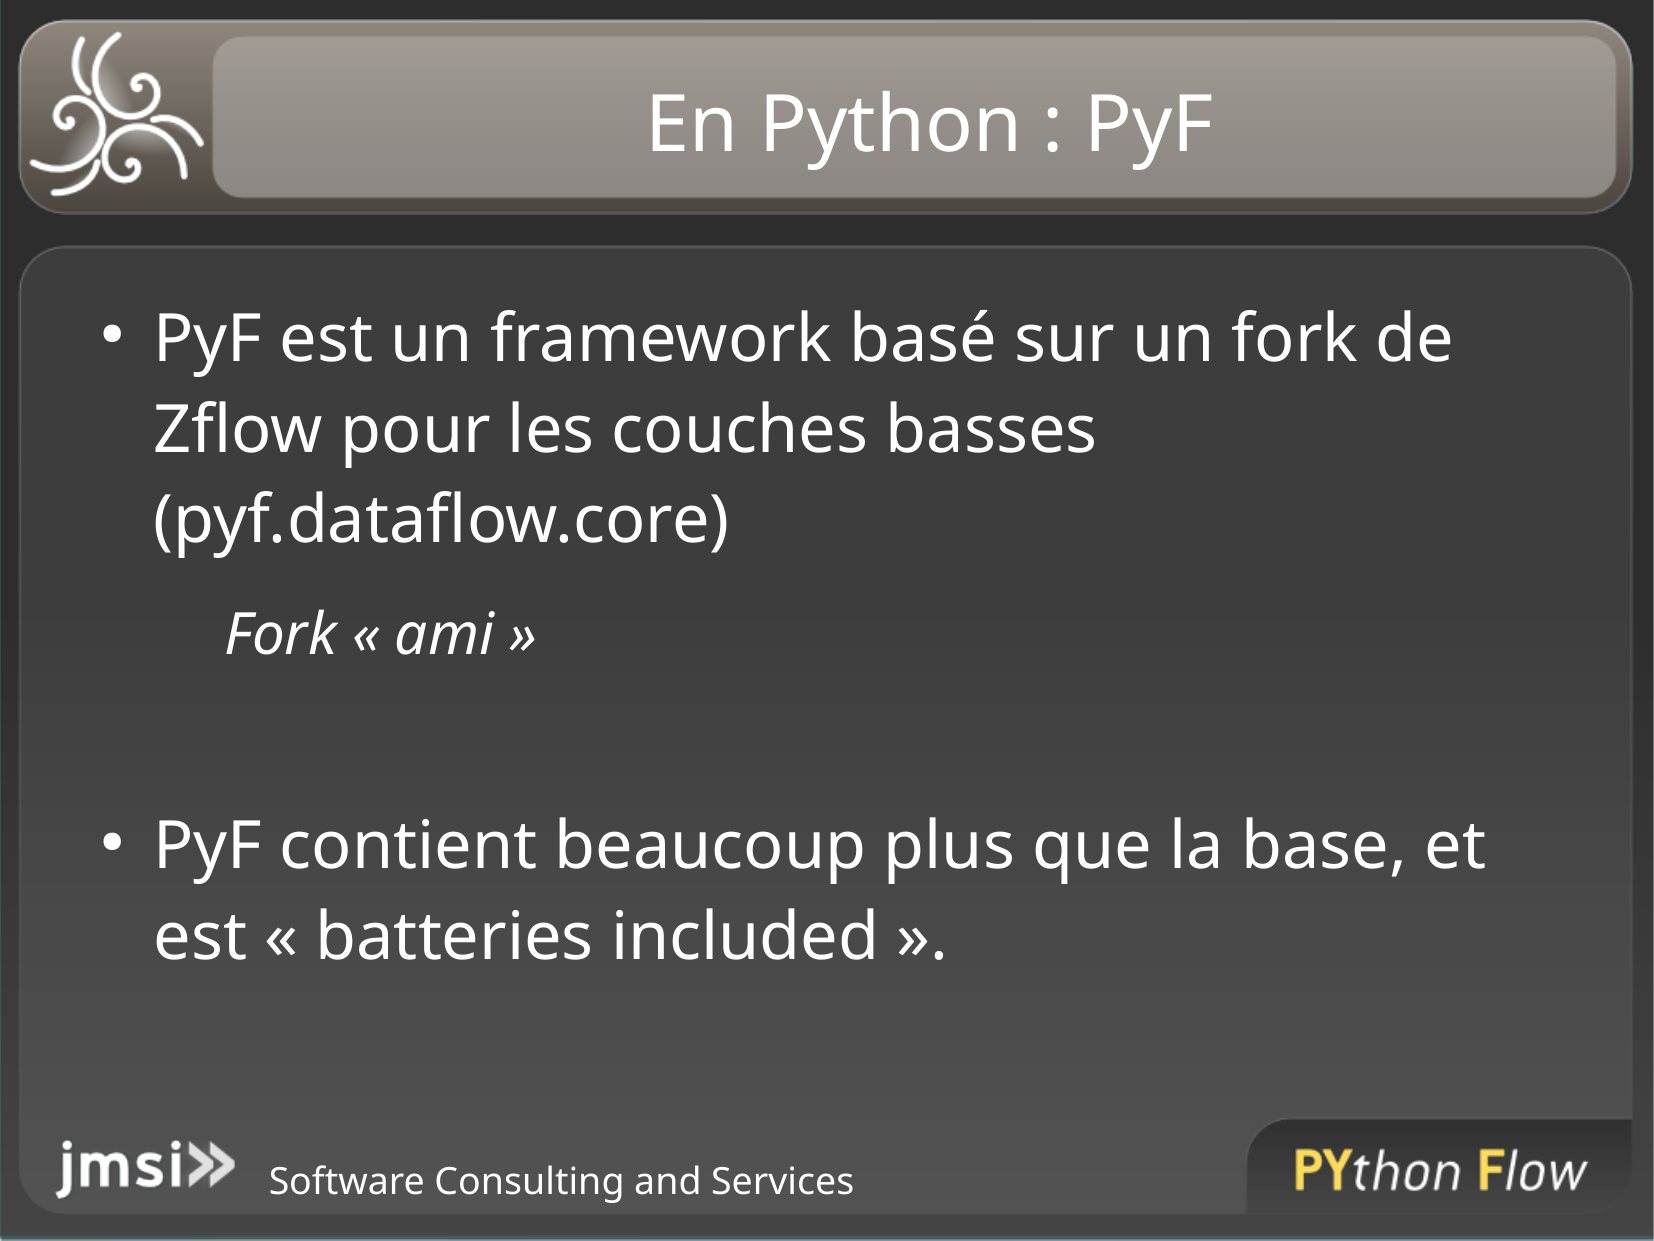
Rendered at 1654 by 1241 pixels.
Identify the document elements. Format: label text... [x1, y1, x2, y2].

title En Python : PyF [236, 54, 1625, 188]
picture [0, 0, 1654, 1241]
list PyF est un framework basé sur un fork de Zflow pour les couches basses (pyf.dataflow.core) Fork « ami » PyF contient beaucoup plus que la base, et est « batteries included ». [82, 290, 1571, 1109]
